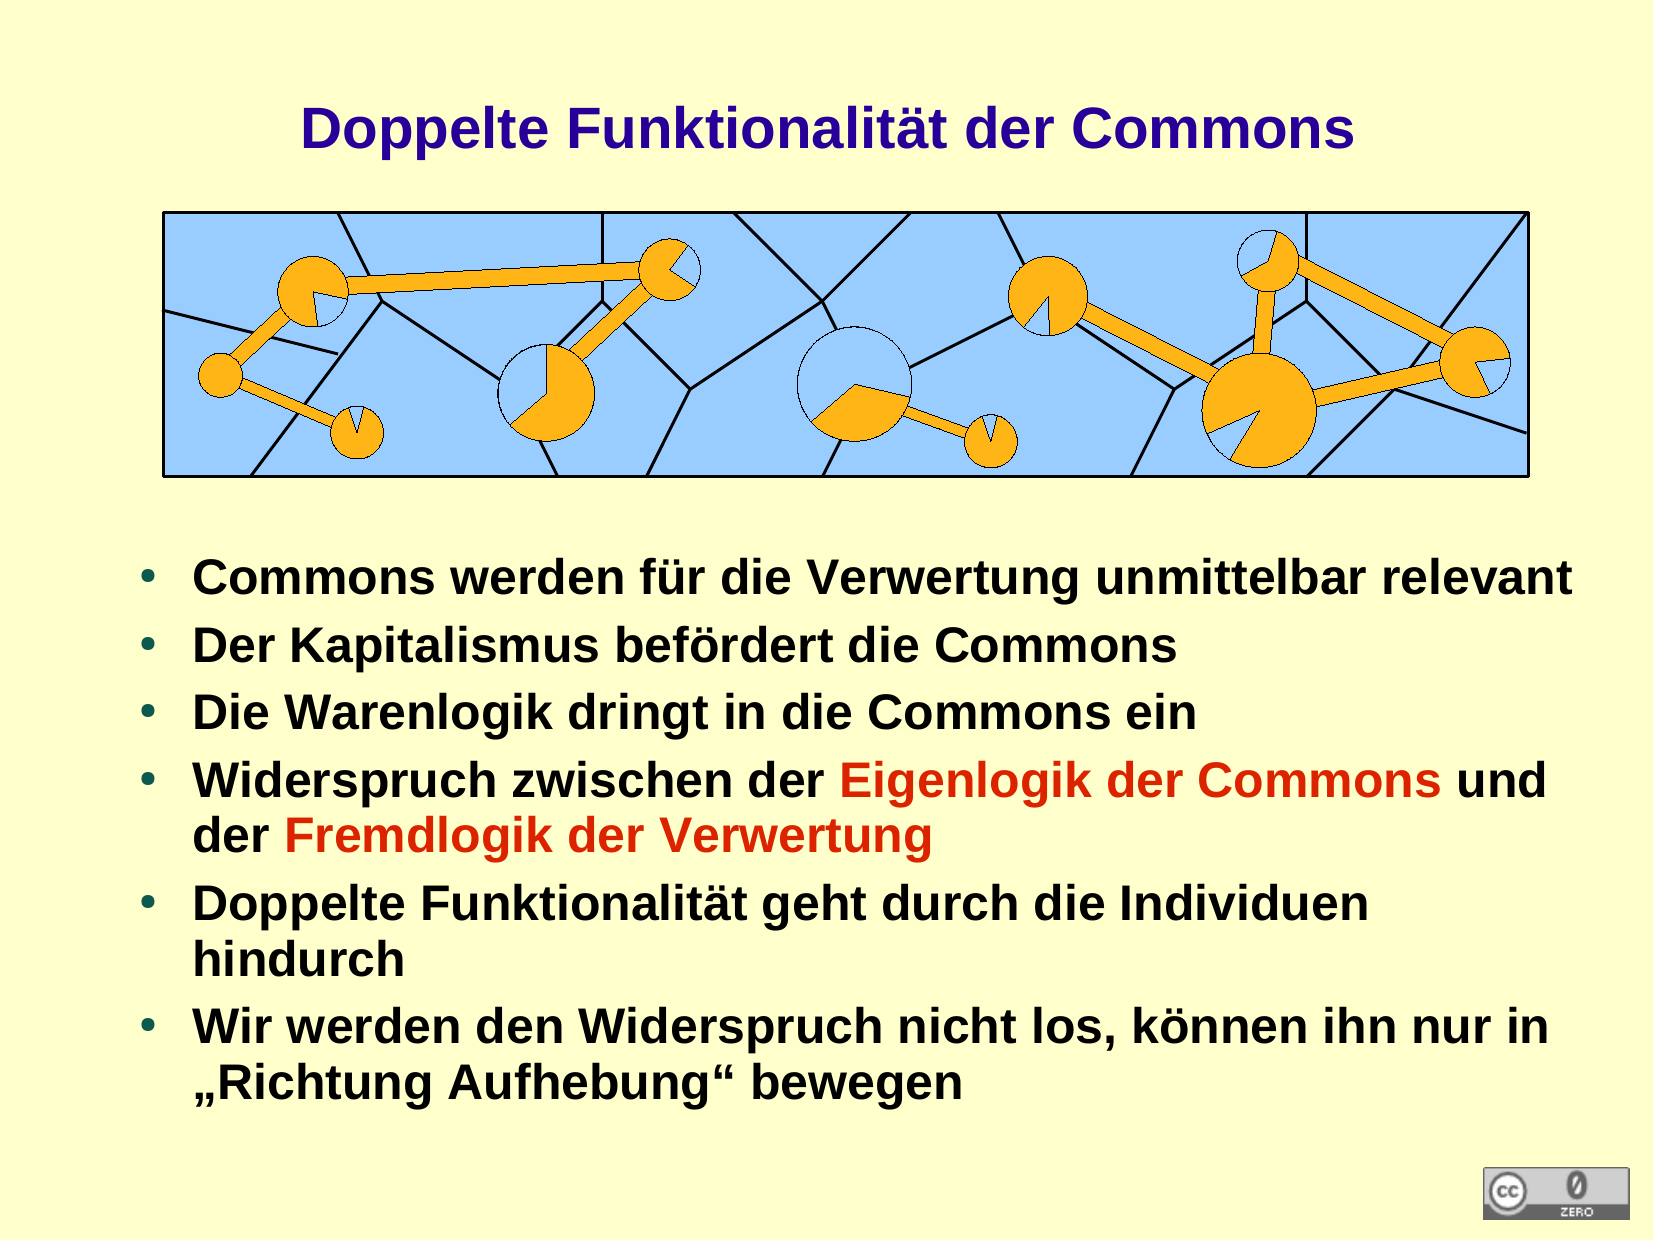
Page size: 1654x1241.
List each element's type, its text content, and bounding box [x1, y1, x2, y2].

text_box [163, 212, 818, 477]
text_box [737, 212, 908, 298]
text_box [649, 212, 1529, 477]
picture [1483, 1167, 1630, 1220]
list Commons werden für die Verwertung unmittelbar relevant Der Kapitalismus befördert die Commons Die Warenlogik dringt in die Commons ein Widerspruch zwischen der Eigenlogik der Commons und der Fremdlogik der Verwertung Doppelte Funktionalität geht durch die Individuen hindurch Wir werden den Widerspruch nicht los, können ihn nur in „Richtung Aufhebung“ bewegen [121, 549, 1595, 1115]
title Doppelte Funktionalität der Commons [86, 49, 1571, 207]
